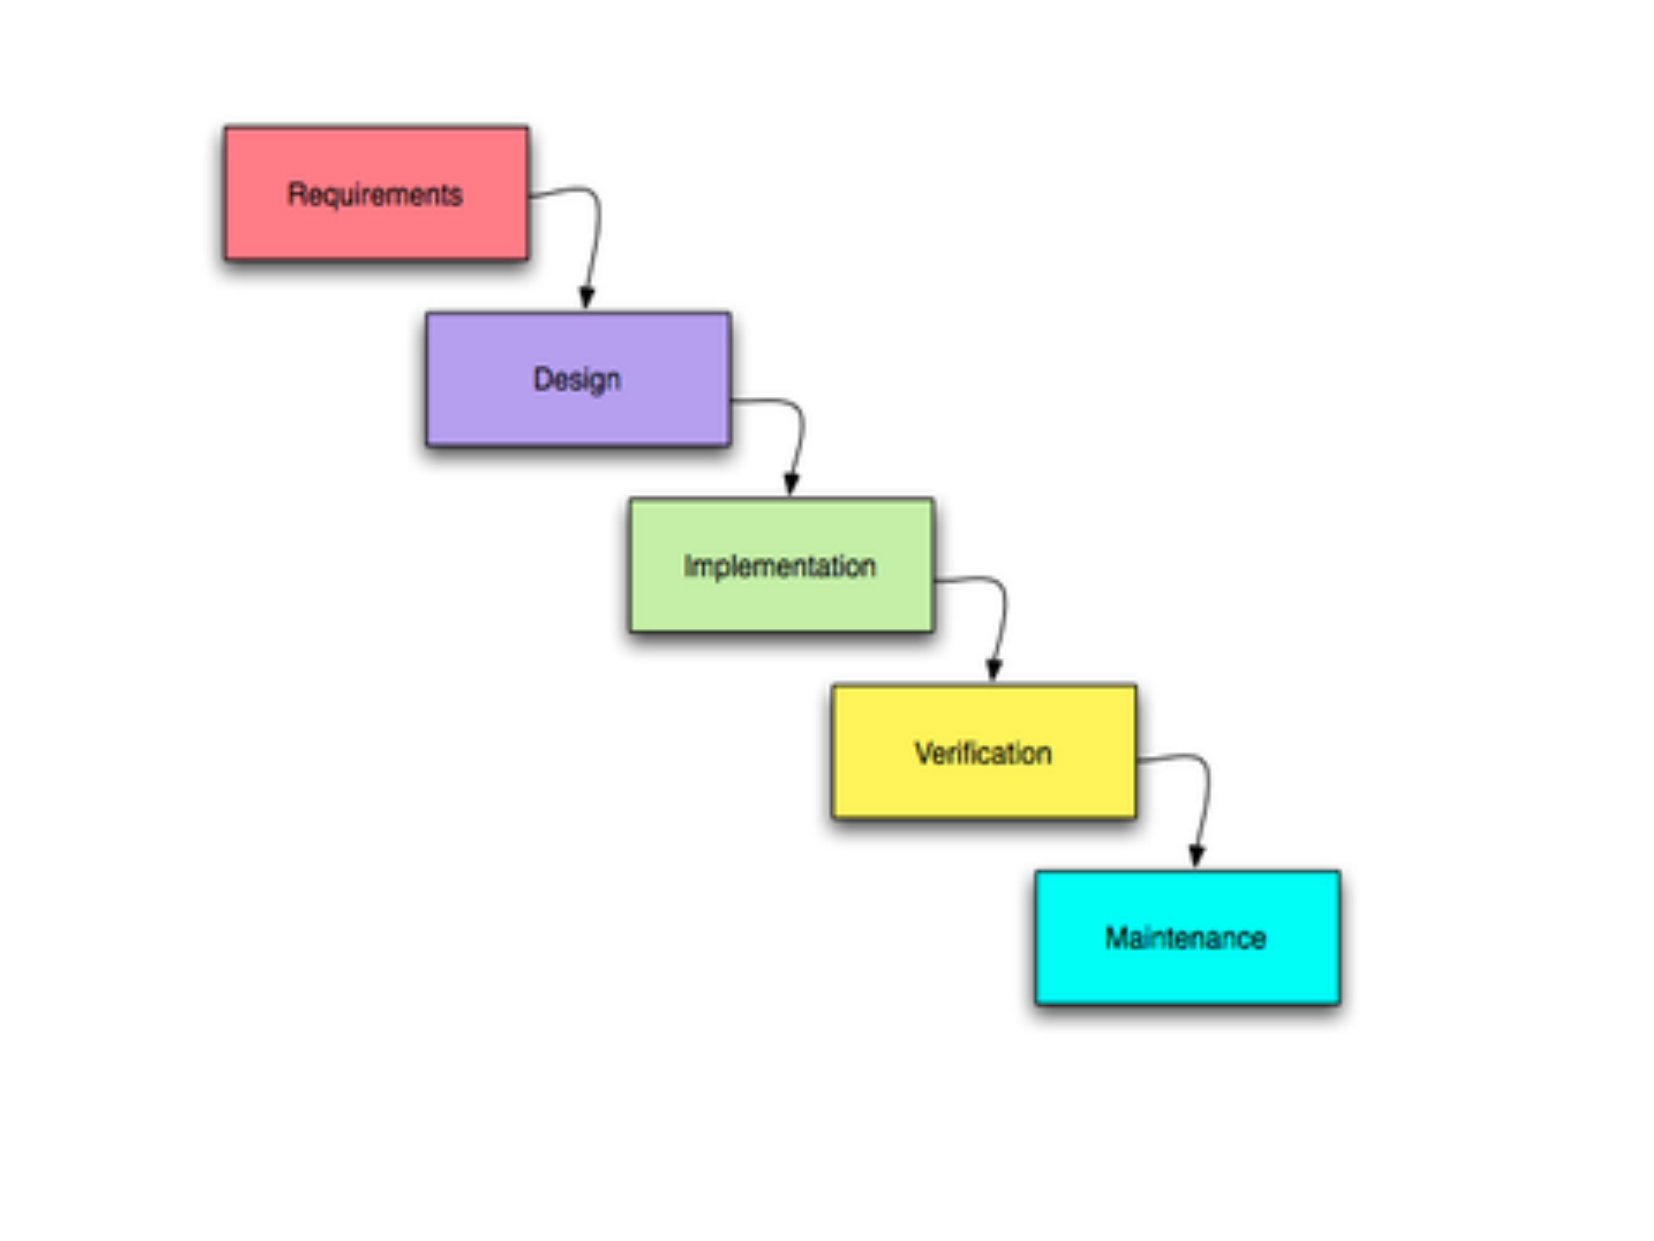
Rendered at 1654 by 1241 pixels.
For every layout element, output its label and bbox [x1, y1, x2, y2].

picture [177, 88, 1388, 1063]
